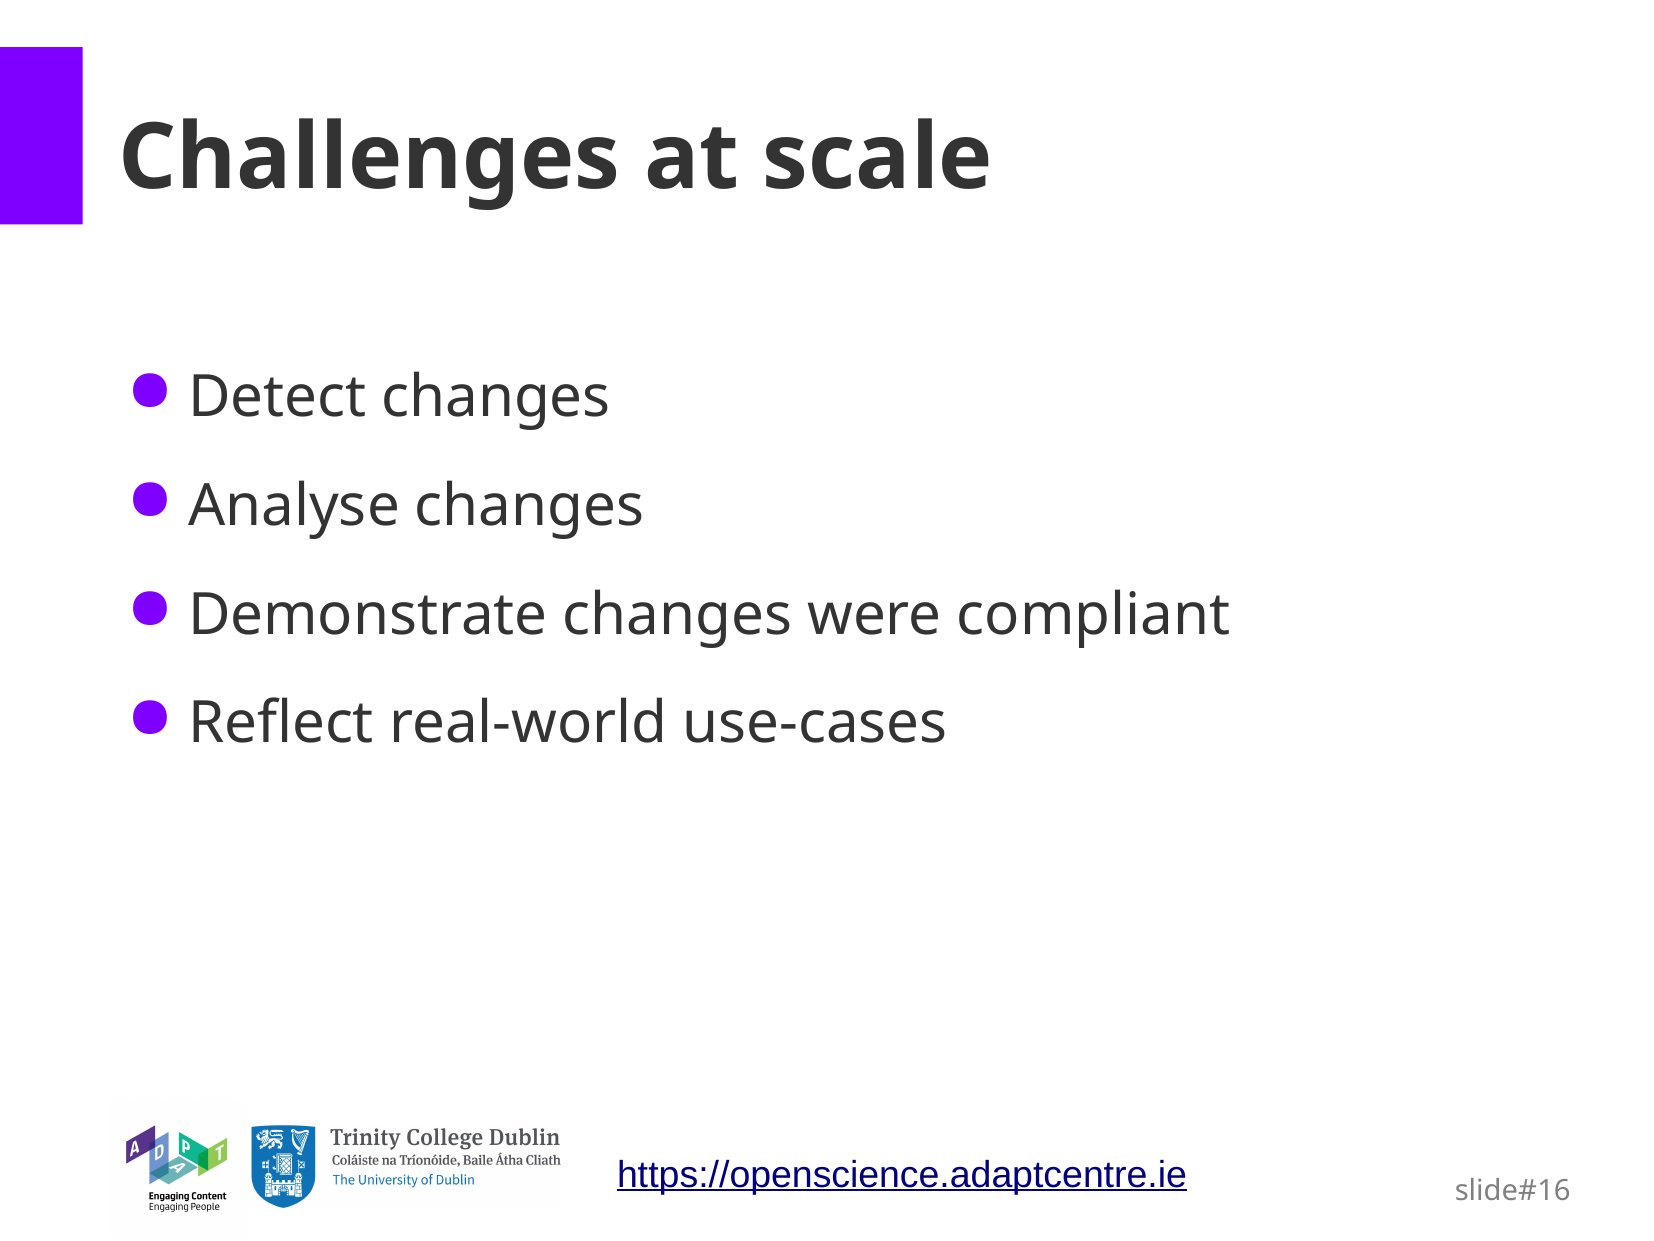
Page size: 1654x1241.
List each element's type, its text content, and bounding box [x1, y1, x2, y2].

picture [248, 1122, 564, 1211]
picture [106, 1098, 247, 1239]
title Challenges at scale [118, 49, 1571, 257]
list Detect changes Analyse changes Demonstrate changes were compliant Reflect real-world use-cases [118, 354, 1536, 1074]
